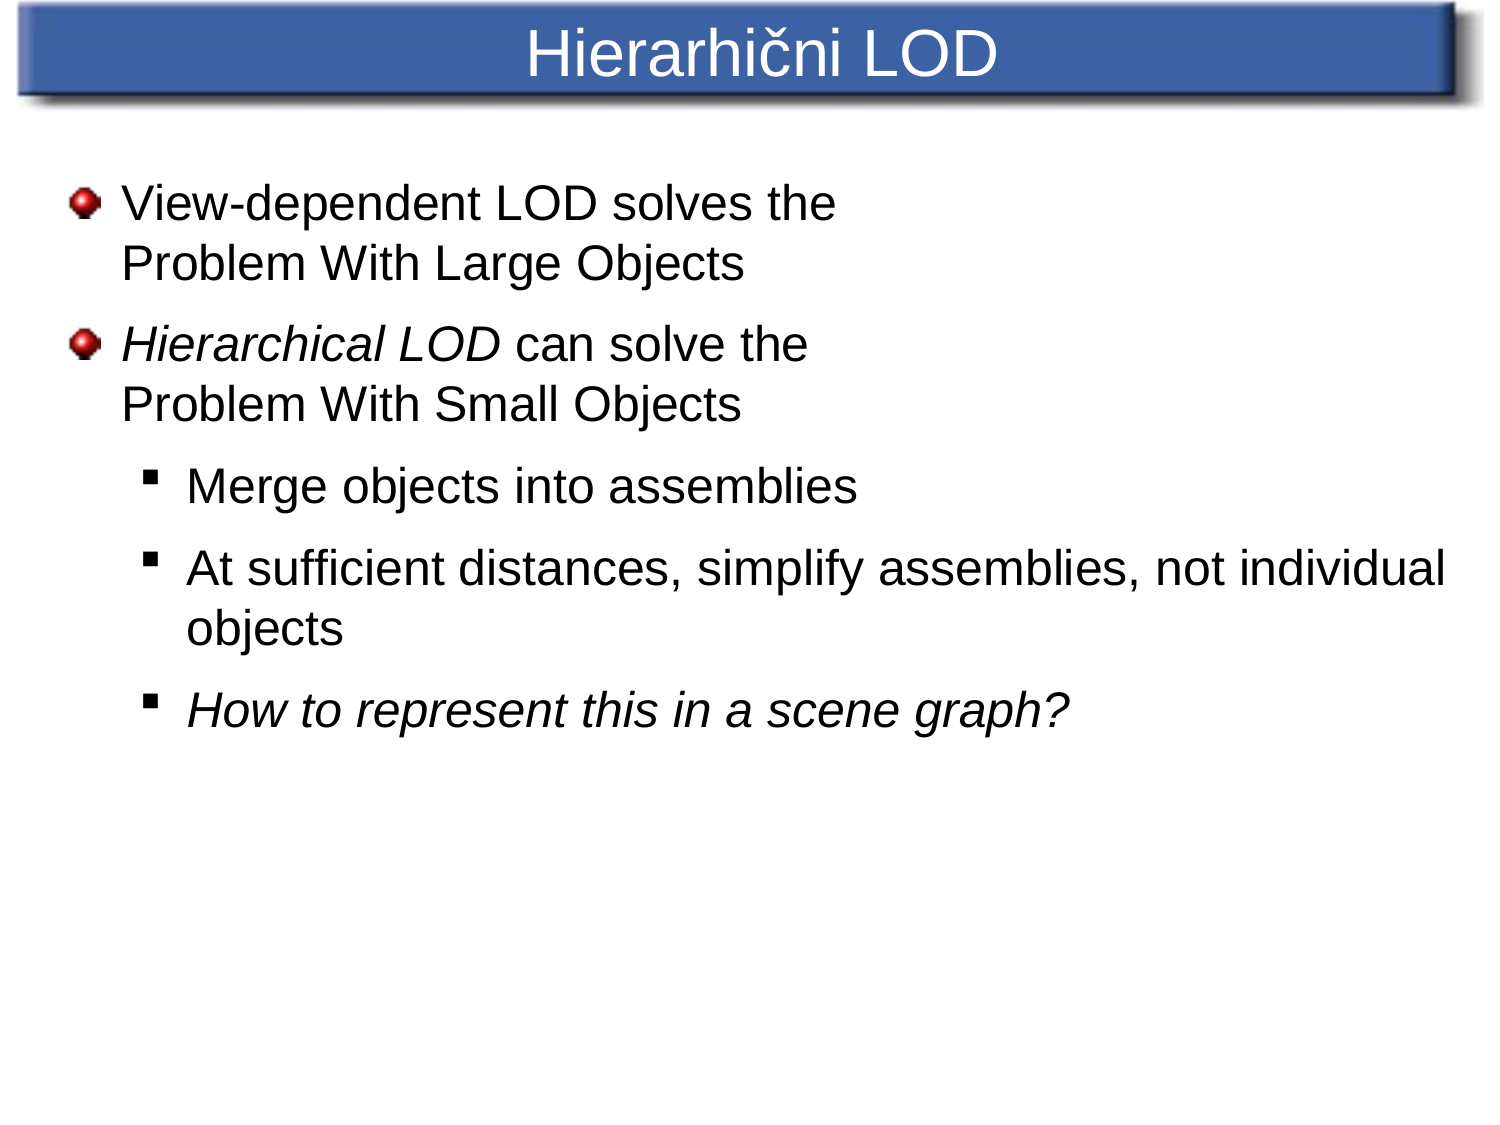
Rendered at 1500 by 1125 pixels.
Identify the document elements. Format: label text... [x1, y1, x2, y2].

picture [16, 0, 1484, 113]
list View-dependent LOD solves the Problem With Large Objects Hierarchical LOD can solve the Problem With Small Objects Merge objects into assemblies At sufficient distances, simplify assemblies, not individual objects How to represent this in a scene graph? [50, 162, 1463, 1088]
title Hierarhični LOD [24, 0, 1500, 100]
